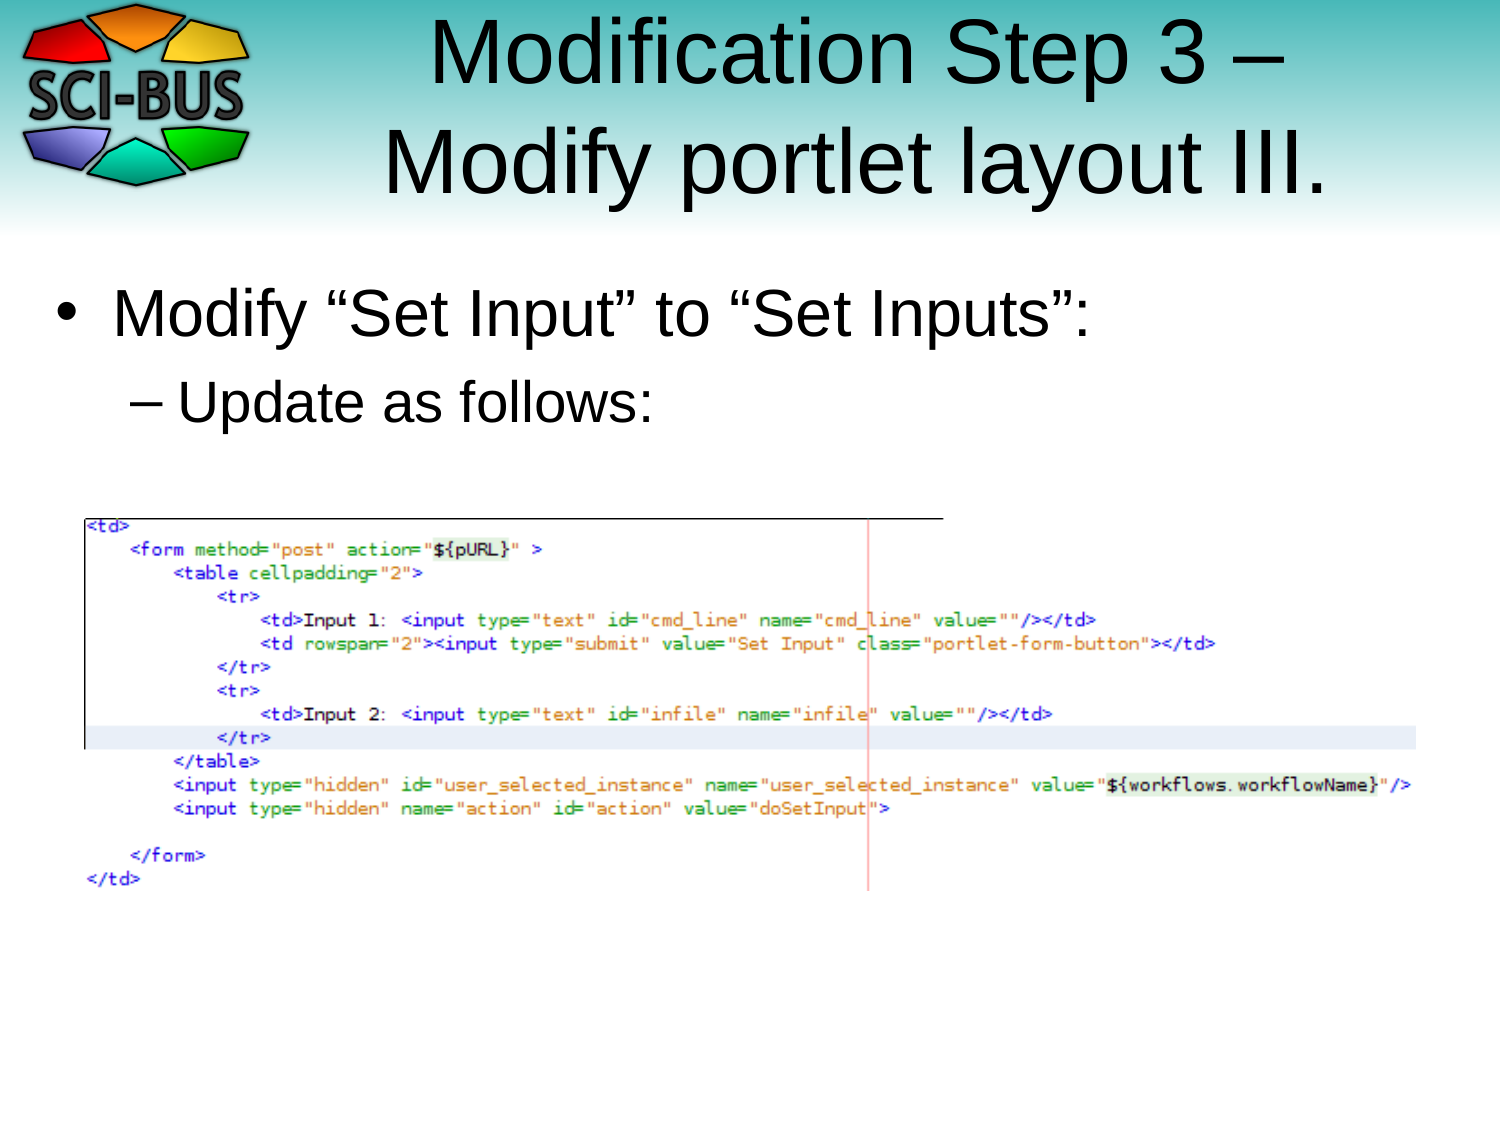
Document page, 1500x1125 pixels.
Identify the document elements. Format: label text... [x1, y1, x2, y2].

title Modification Step 3 – Modify portlet layout III. [289, 0, 1425, 220]
picture [17, 0, 254, 192]
list Modify “Set Input” to “Set Inputs”: Update as follows: [41, 262, 1459, 1006]
picture [84, 518, 1416, 891]
